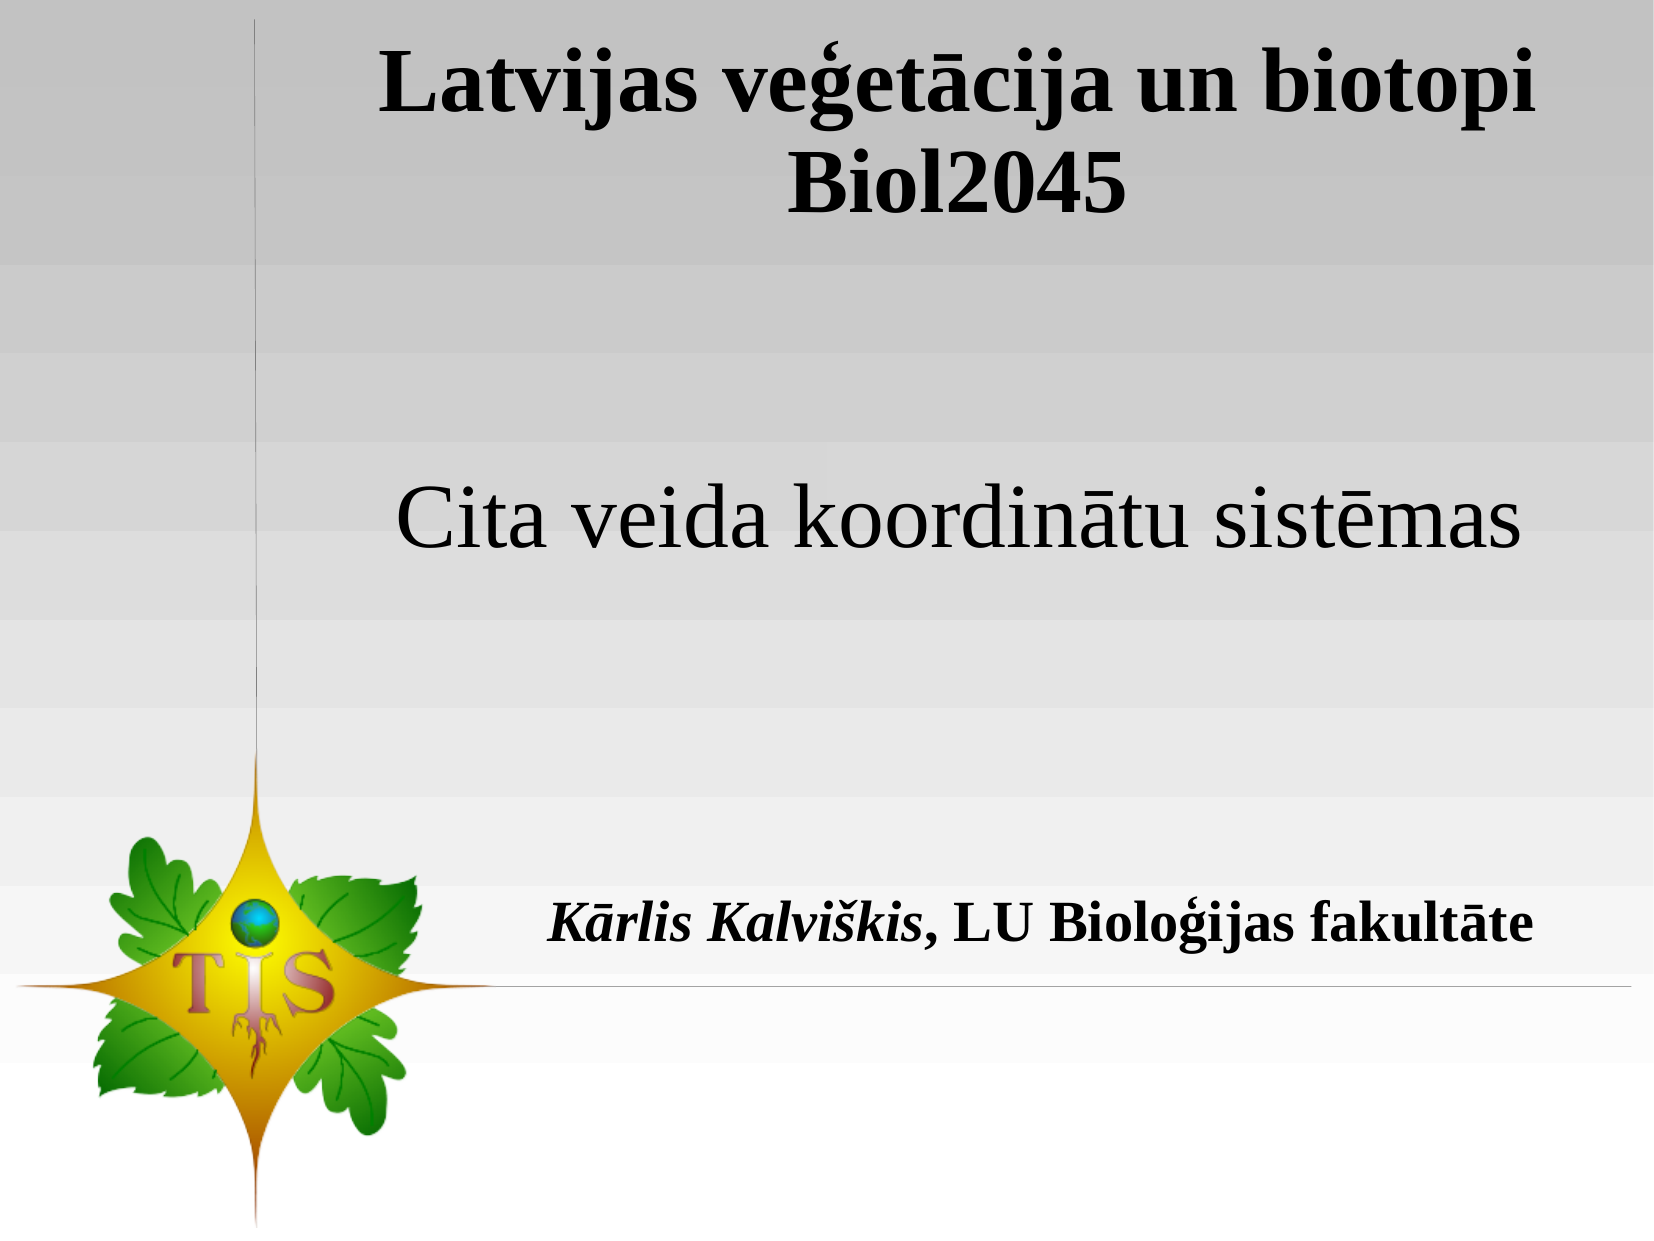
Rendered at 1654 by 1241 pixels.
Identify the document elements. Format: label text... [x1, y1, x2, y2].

title Cita veida koordinātu sistēmas [327, 413, 1595, 621]
picture [0, 0, 1654, 1241]
